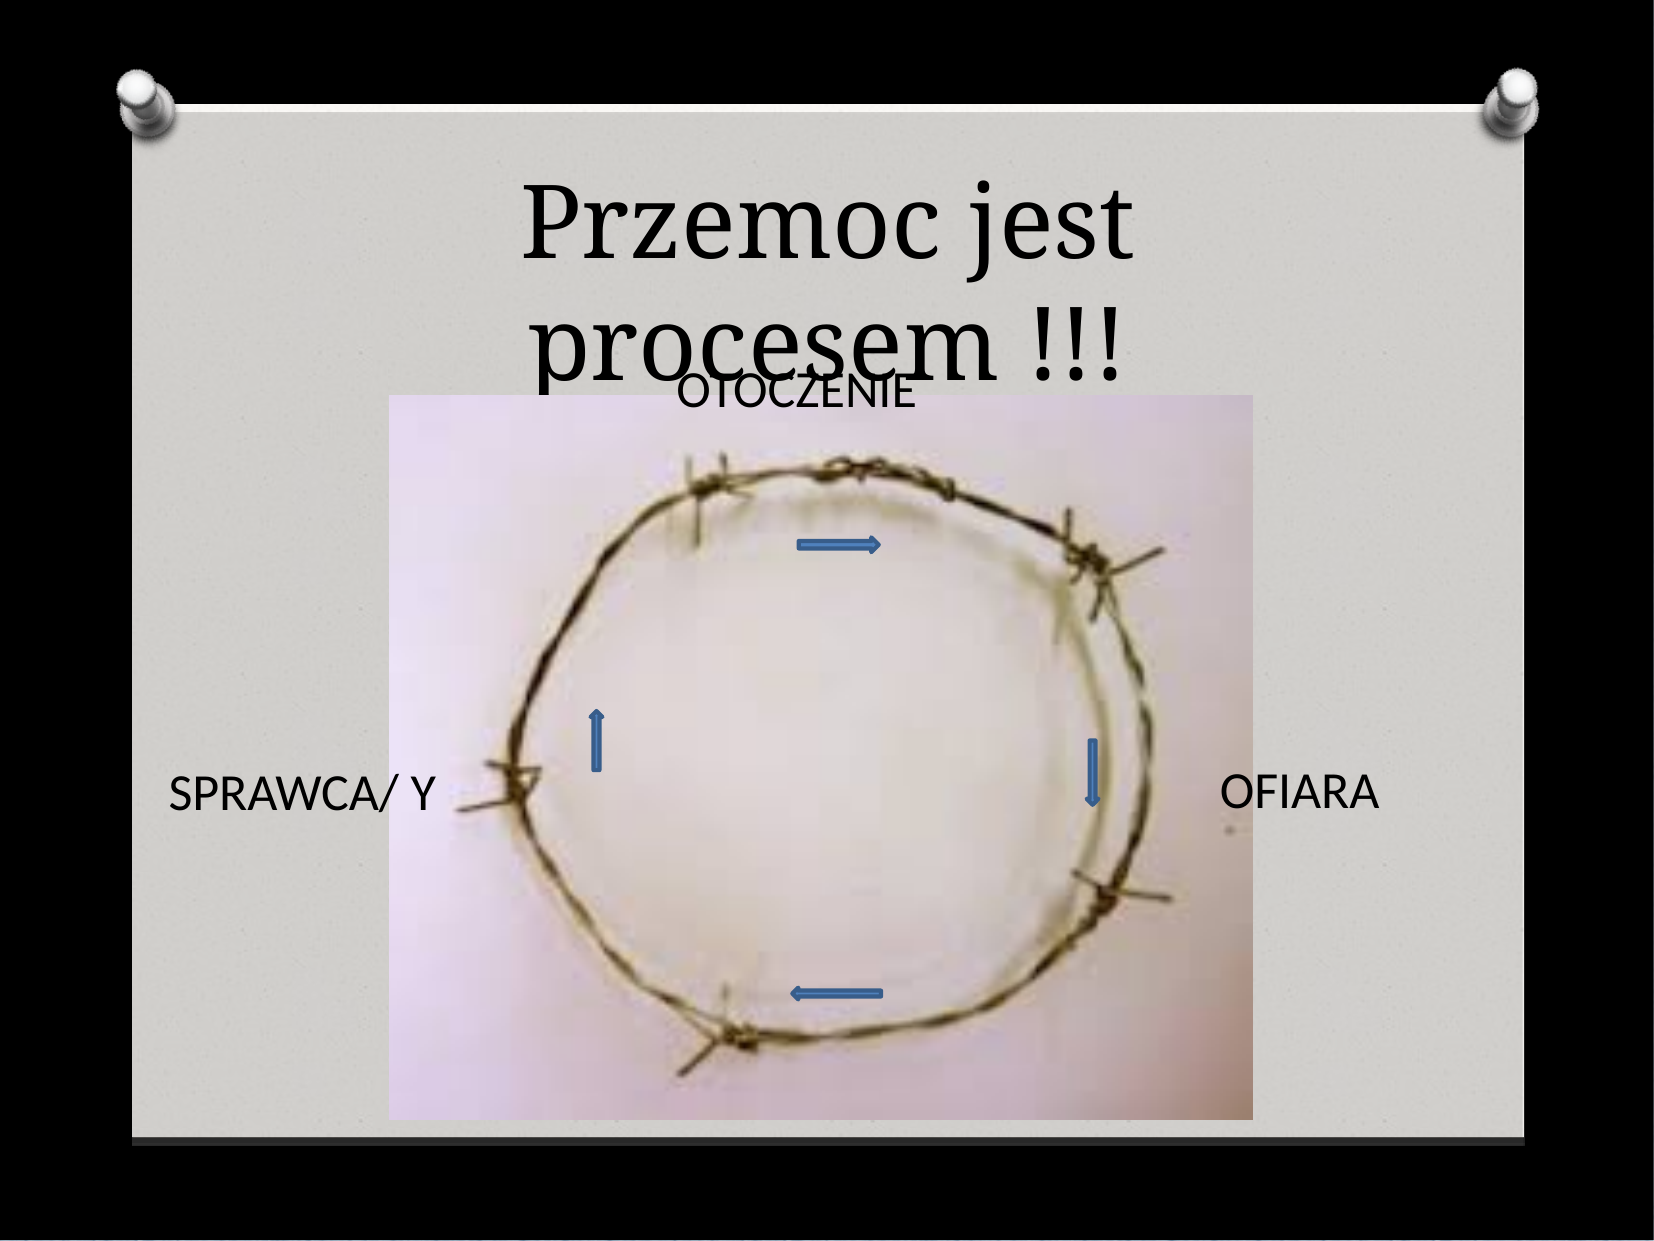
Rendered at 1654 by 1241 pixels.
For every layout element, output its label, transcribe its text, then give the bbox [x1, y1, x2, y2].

text_box [1086, 740, 1099, 805]
text_box OFIARA [1204, 749, 1477, 828]
picture [389, 395, 1253, 1121]
picture [1452, 38, 1586, 172]
title Przemoc jest procesem !!! [198, 147, 1458, 366]
text_box [792, 987, 881, 1000]
text_box OTOCZENIE [661, 348, 1016, 427]
text_box SPRAWCA/ Y [153, 751, 461, 830]
text_box [590, 711, 603, 771]
text_box [798, 537, 879, 553]
picture [82, 32, 218, 169]
